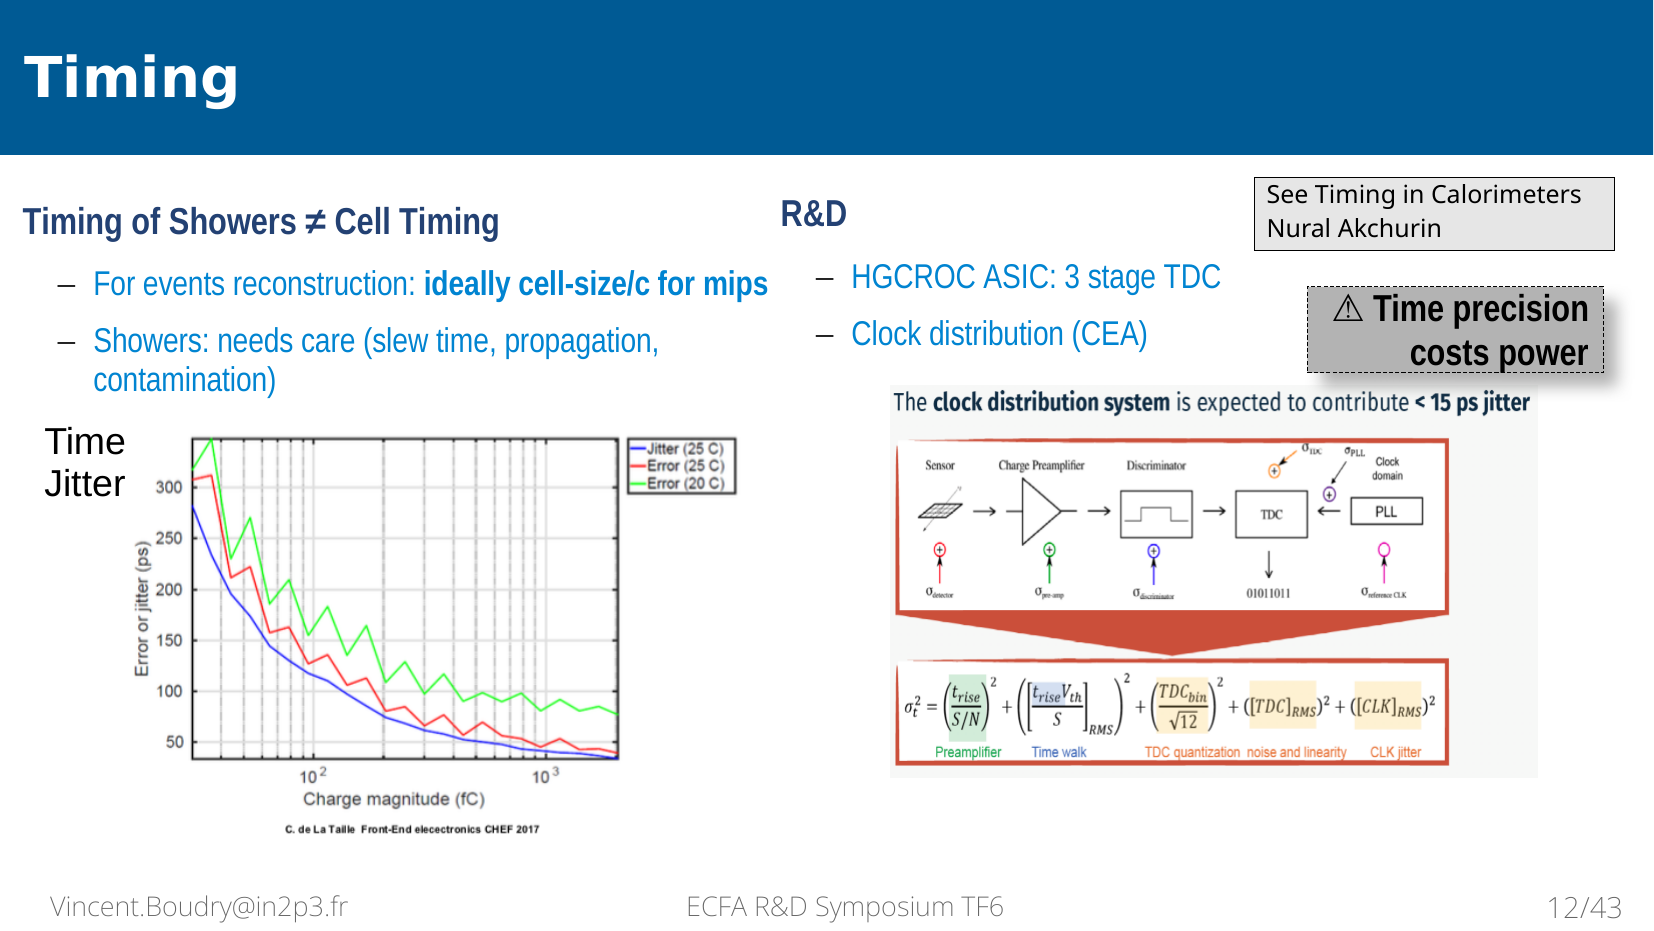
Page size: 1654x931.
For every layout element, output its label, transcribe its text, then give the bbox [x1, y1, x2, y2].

list Timing of Showers ≠ Cell Timing For events reconstruction: ideally cell-size/c for mips Showers: needs care (slew time, propagation, contamination) [22, 199, 780, 520]
list R&D HGCROC ASIC: 3 stage TDC Clock distribution (CEA) [780, 191, 1565, 873]
picture [890, 385, 1538, 778]
text_box See Timing in Calorimeters Nural Akchurin [1254, 177, 1615, 251]
title Timing [24, 12, 1635, 143]
text_box ⚠ Time precision costs power [1307, 288, 1604, 372]
picture [122, 420, 746, 838]
text_box Time Jitter [28, 411, 143, 514]
